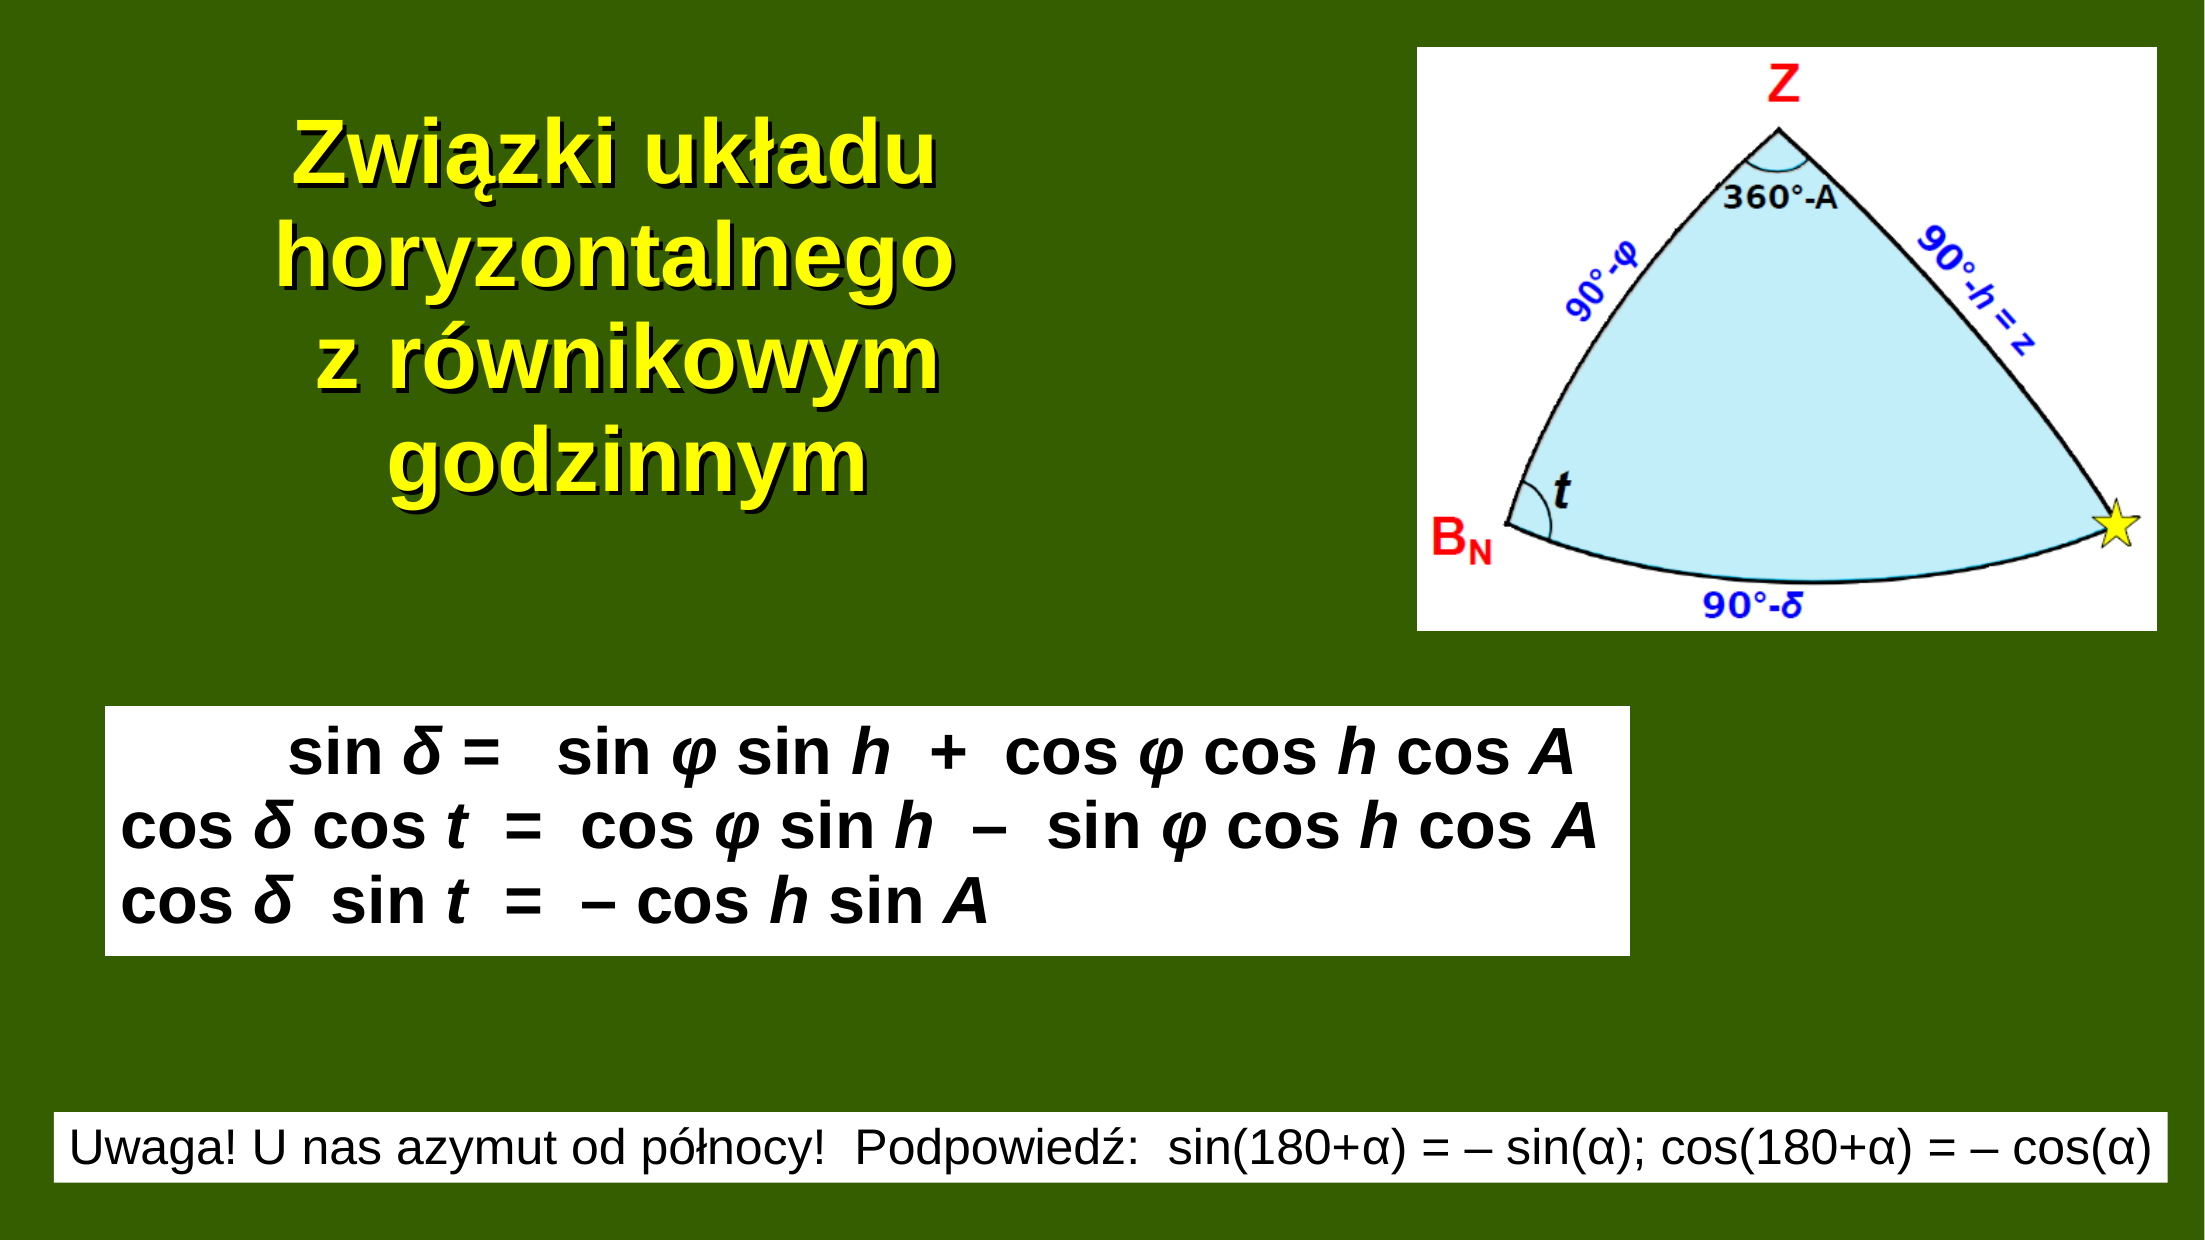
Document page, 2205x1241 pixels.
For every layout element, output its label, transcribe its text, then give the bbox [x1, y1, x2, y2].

title Związki układu horyzontalnego z równikowym godzinnym [235, 100, 1021, 512]
text_box sin δ = sin φ sin h + cos φ cos h cos A cos δ cos t = cos φ sin h – sin φ cos h cos A cos δ sin t = – cos h sin A [105, 706, 1630, 956]
text_box Uwaga! U nas azymut od północy! Podpowiedź: sin(180+α) = – sin(α); cos(180+α) = – cos(α) [53, 1112, 2168, 1183]
picture [1417, 47, 2157, 631]
